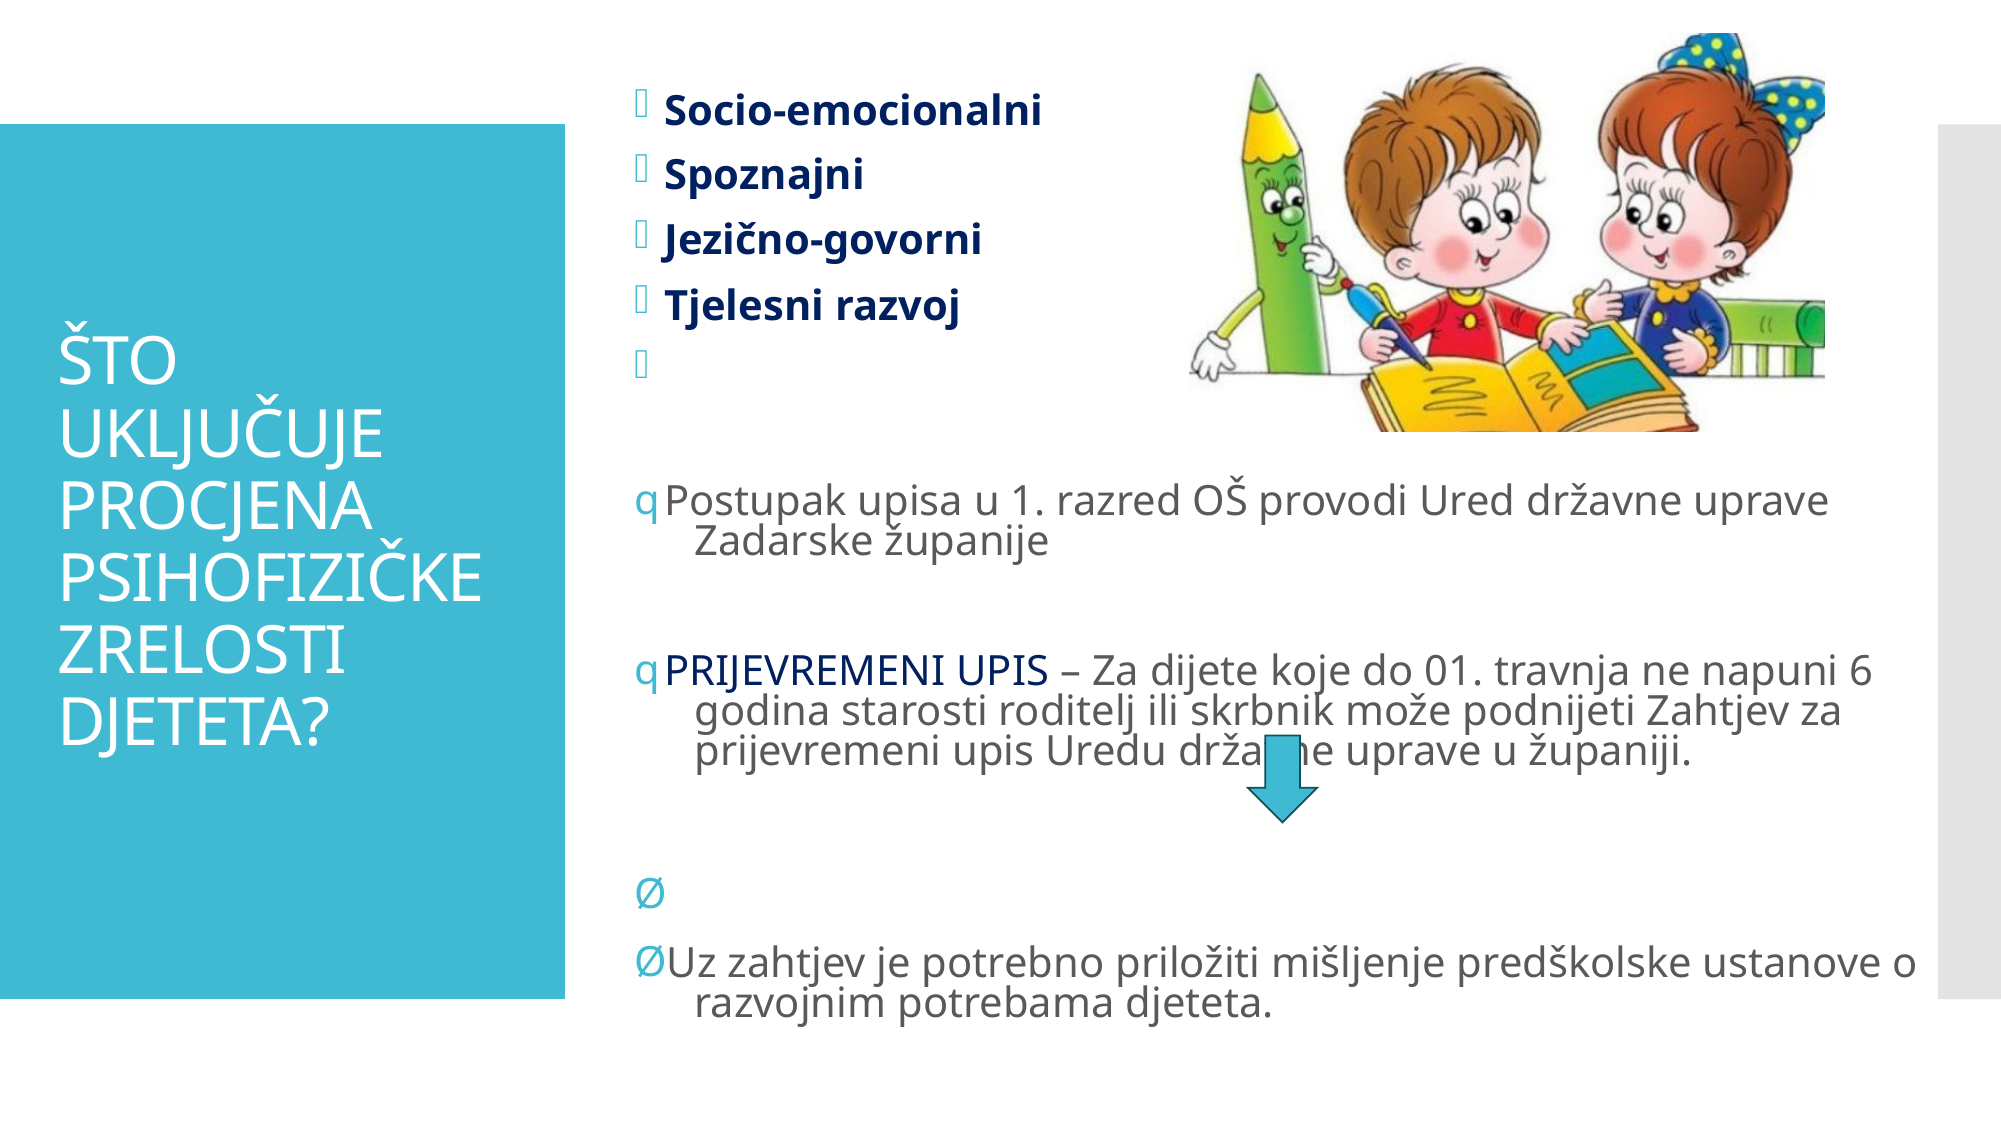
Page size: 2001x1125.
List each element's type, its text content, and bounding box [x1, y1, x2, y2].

title ŠTO UKLJUČUJE PROCJENA PSIHOFIZIČKE ZRELOSTI DJETETA? [41, 187, 507, 920]
text_box [1247, 735, 1318, 823]
list Socio-emocionalni Spoznajni Jezično-govorni Tjelesni razvoj Postupak upisa u 1. razred OŠ provodi Ured državne uprave Zadarske županije PRIJEVREMENI UPIS – Za dijete koje do 01. travnja ne napuni 6 godina starosti roditelj ili skrbnik može podnijeti Zahtjev za prijevremeni upis Uredu državne uprave u županiji. Uz zahtjev je potrebno priložiti mišljenje predškolske ustanove o razvojnim potrebama djeteta. [619, 85, 1959, 1092]
picture [1189, 33, 1825, 433]
